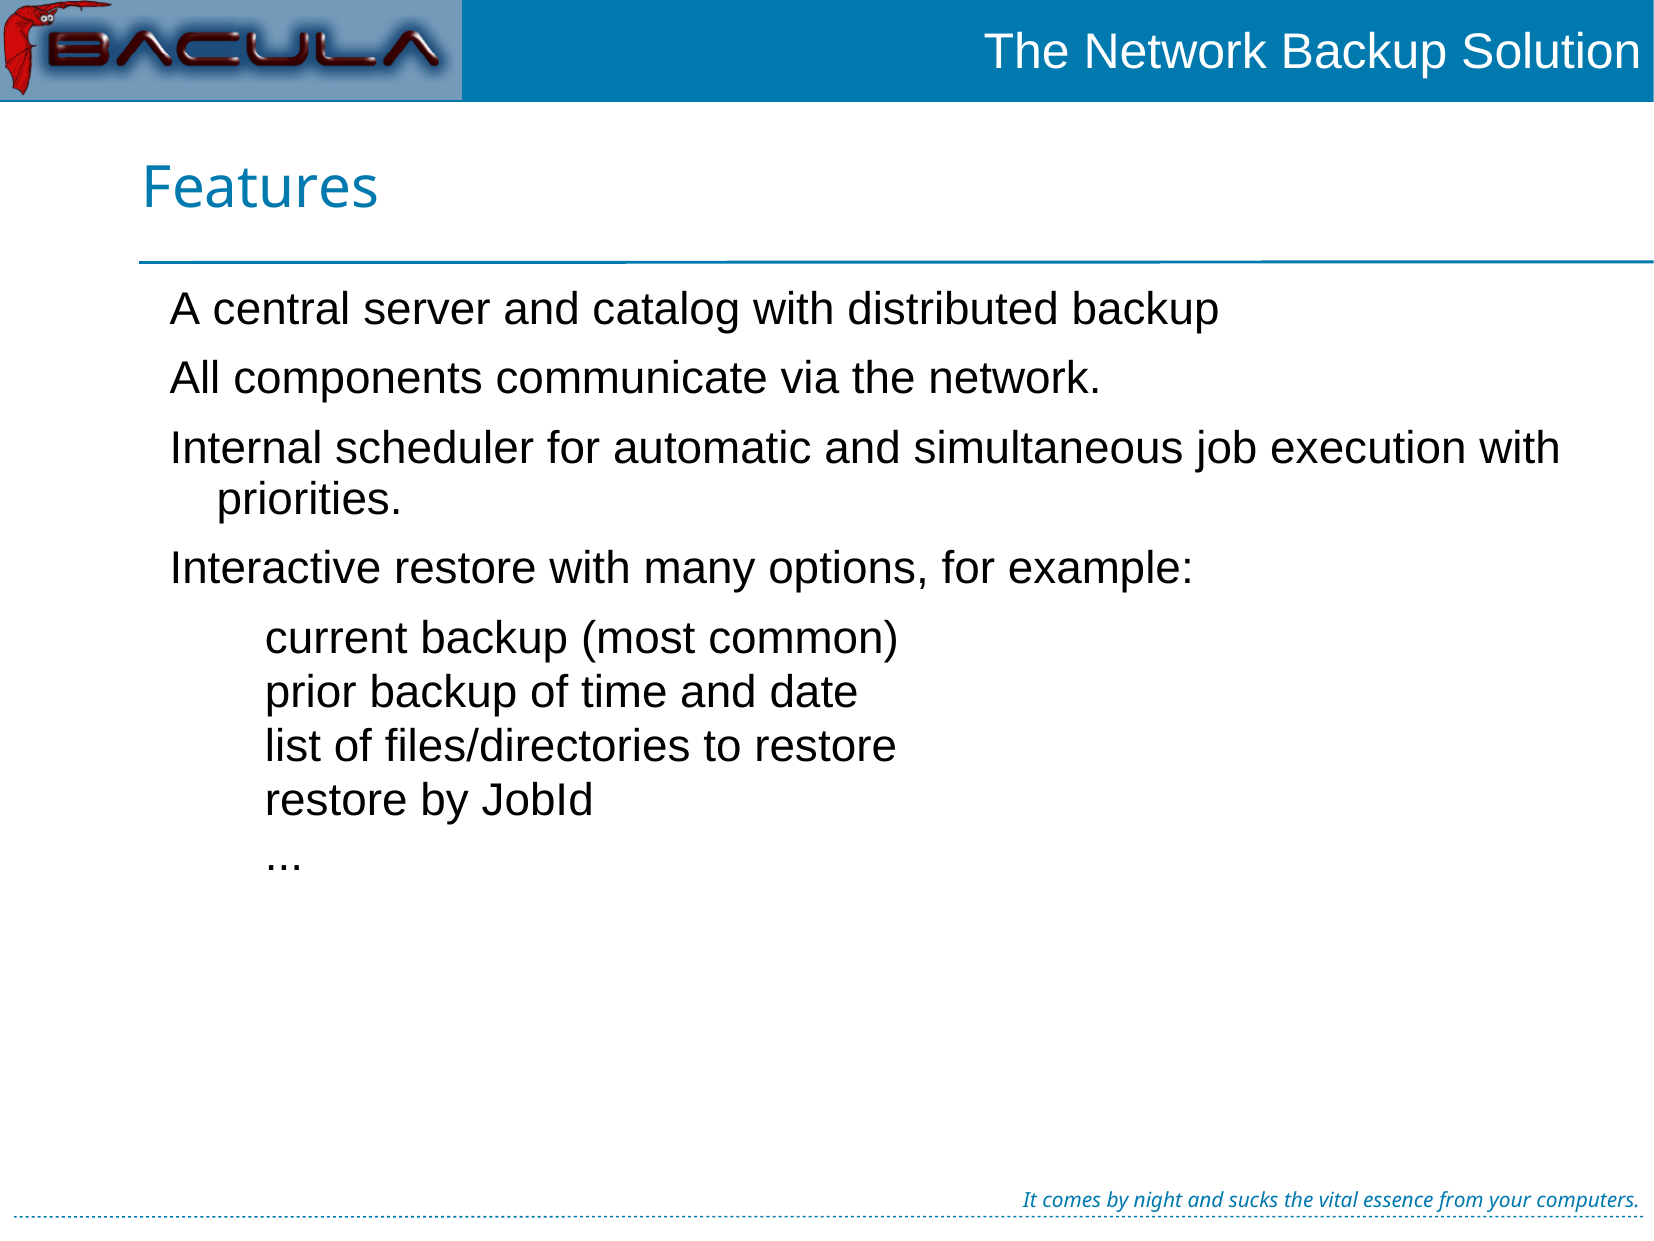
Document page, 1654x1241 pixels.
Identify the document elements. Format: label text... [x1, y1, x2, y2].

title Features [141, 112, 1501, 226]
list A central server and catalog with distributed backup All components communicate via the network. Internal scheduler for automatic and simultaneous job execution with priorities. Interactive restore with many options, for example: current backup (most common) prior backup of time and date list of files/directories to restore restore by JobId ... [75, 283, 1613, 1154]
picture [0, 0, 461, 99]
